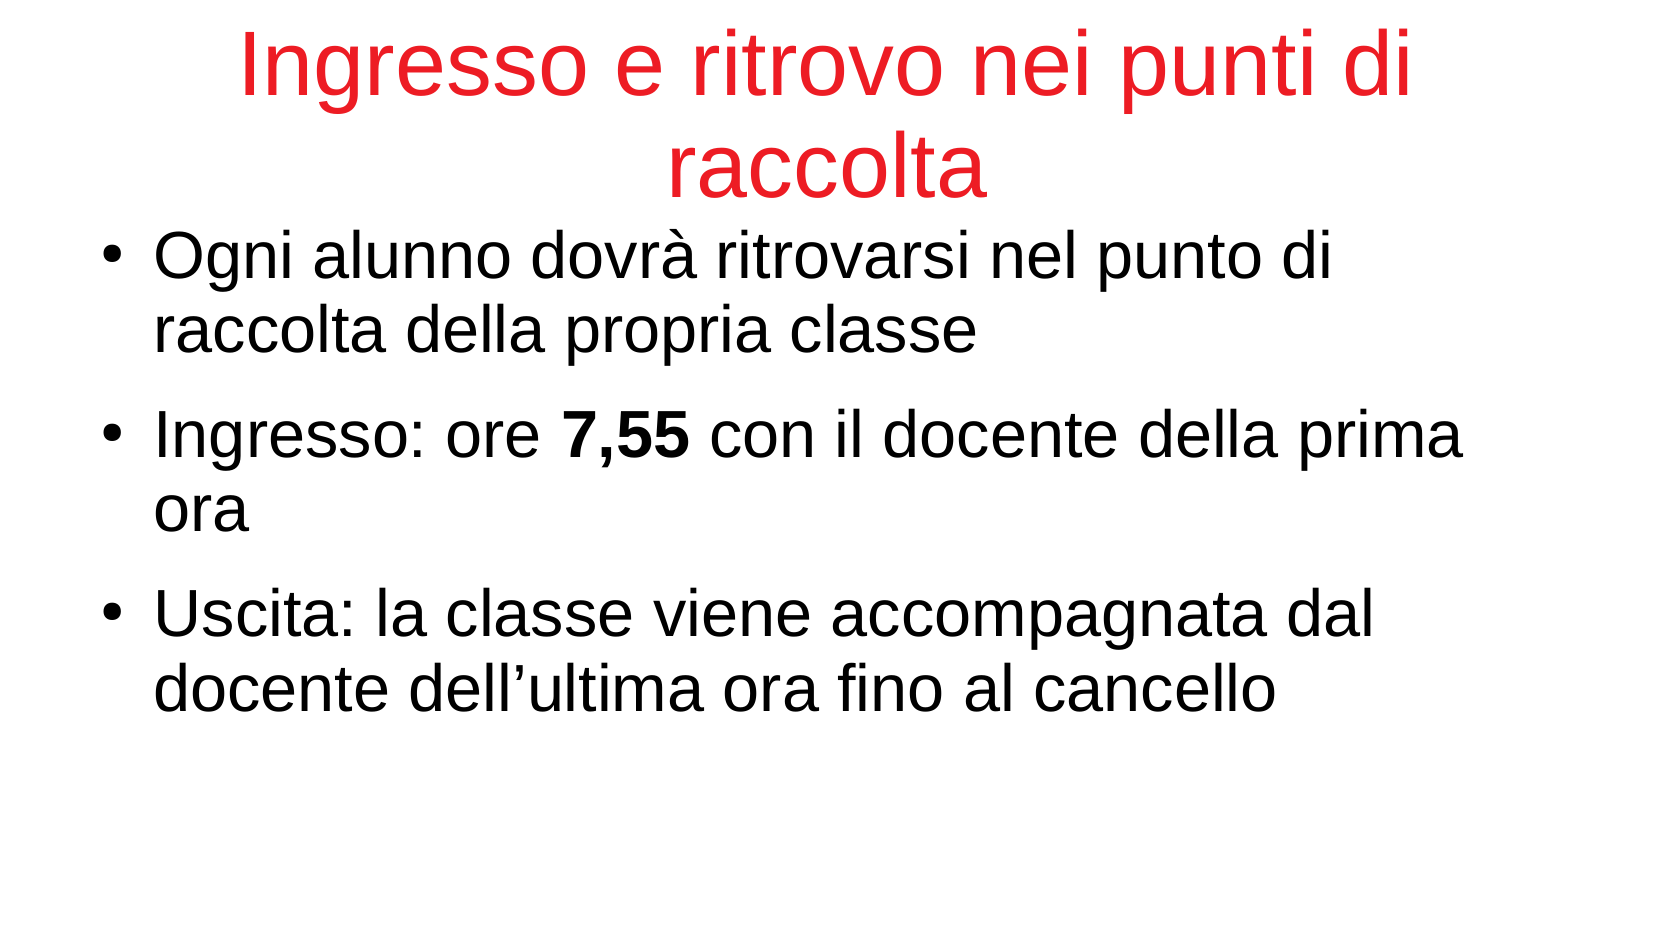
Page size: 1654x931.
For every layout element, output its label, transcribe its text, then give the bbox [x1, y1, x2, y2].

title Ingresso e ritrovo nei punti di raccolta [82, 12, 1571, 217]
list Ogni alunno dovrà ritrovarsi nel punto di raccolta della propria classe Ingresso: ore 7,55 con il docente della prima ora Uscita: la classe viene accompagnata dal docente dell’ultima ora fino al cancello [82, 217, 1571, 758]
